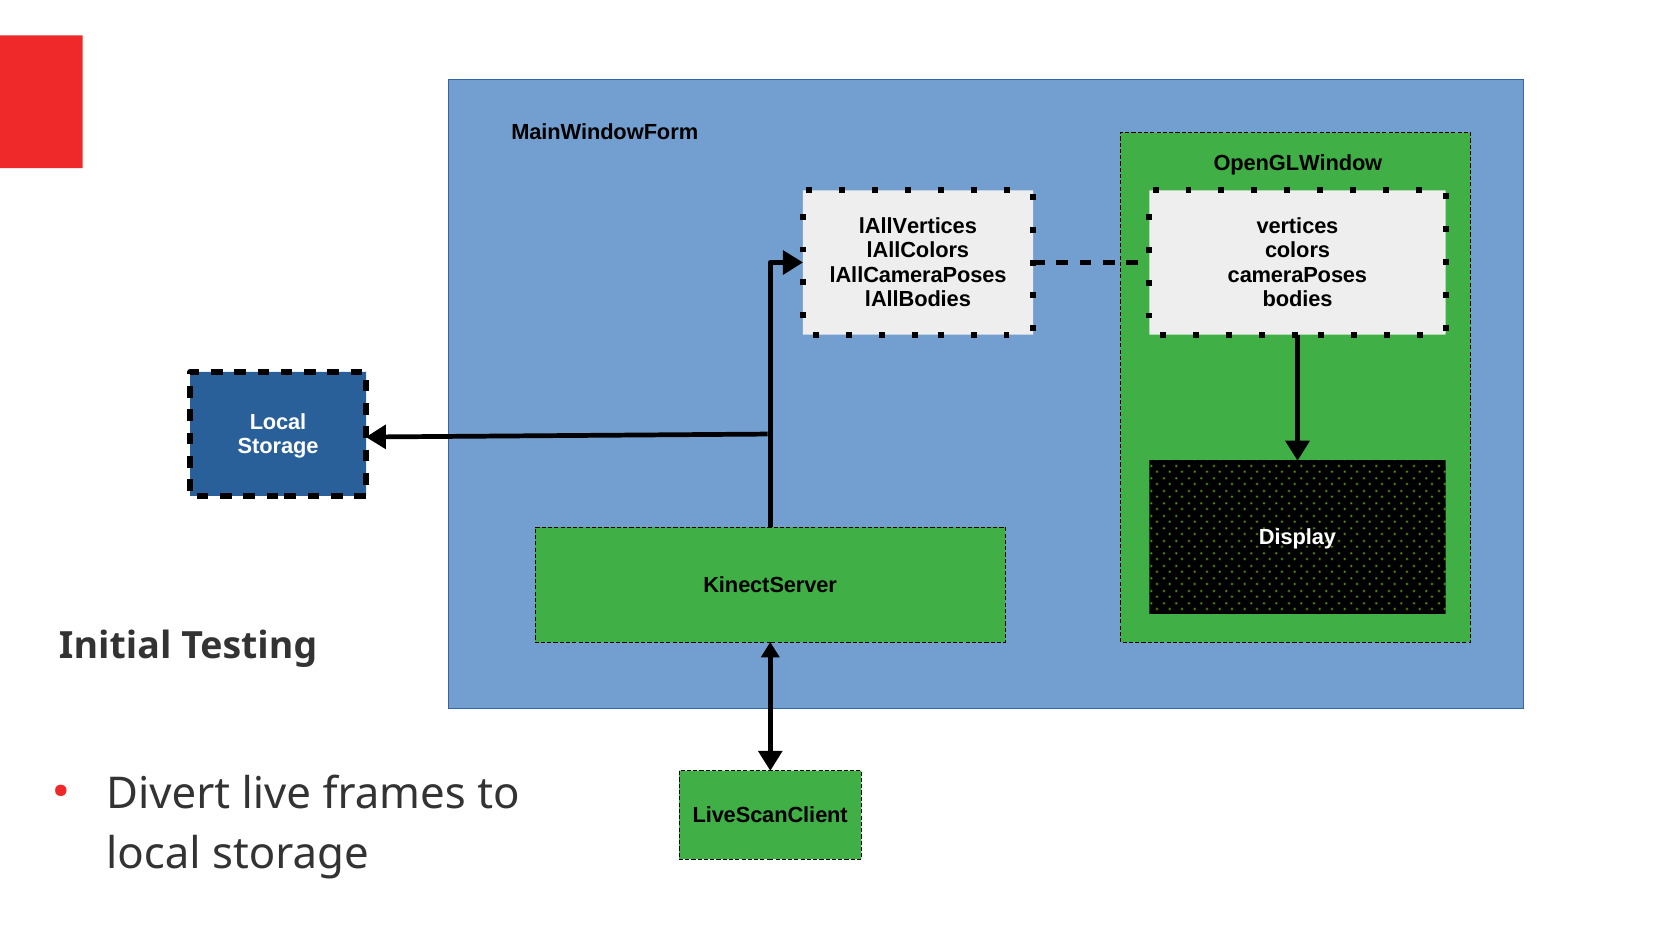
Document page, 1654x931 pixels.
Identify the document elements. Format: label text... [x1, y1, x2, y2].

text_box OpenGLWindow [1197, 150, 1399, 176]
text_box LiveScanClient [679, 770, 862, 860]
text_box vertices colors cameraPoses bodies [1149, 190, 1446, 335]
text_box [448, 437, 769, 709]
text_box lAllVertices lAllColors lAllCameraPoses lAllBodies [802, 190, 1034, 335]
text_box KinectServer [535, 527, 1006, 643]
text_box MainWindowForm [472, 119, 737, 169]
text_box [448, 79, 1524, 709]
list Divert live frames to local storage [35, 761, 626, 931]
title Initial Testing [58, 566, 497, 723]
text_box Local Storage [190, 371, 367, 496]
text_box Display [1149, 460, 1446, 614]
